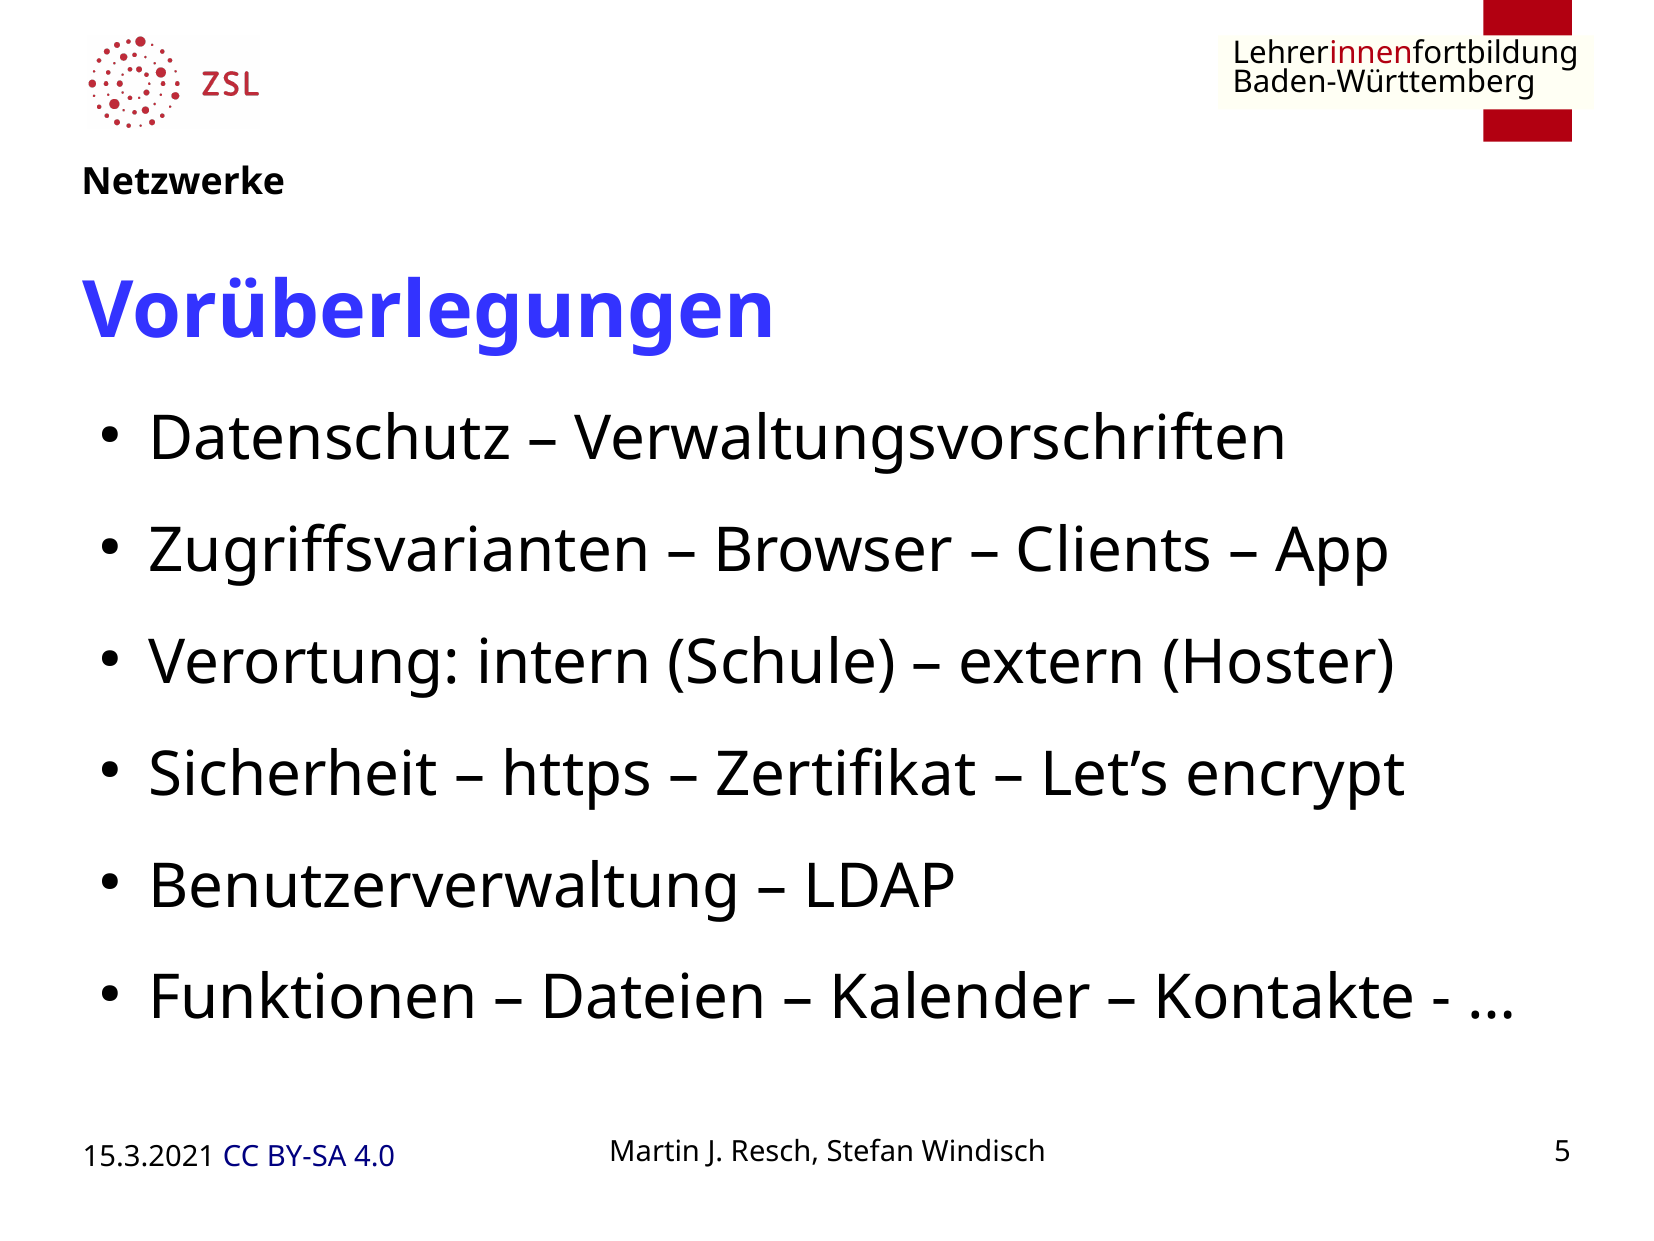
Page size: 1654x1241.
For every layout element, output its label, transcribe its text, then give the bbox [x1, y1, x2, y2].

picture [87, 35, 260, 129]
title Vorüberlegungen [82, 255, 1571, 359]
list Datenschutz – Verwaltungsvorschriften Zugriffsvarianten – Browser – Clients – App Verortung: intern (Schule) – extern (Hoster) Sicherheit – https – Zertifikat – Let’s encrypt Benutzerverwaltung – LDAP Funktionen – Dateien – Kalender – Kontakte - … [82, 393, 1571, 1051]
